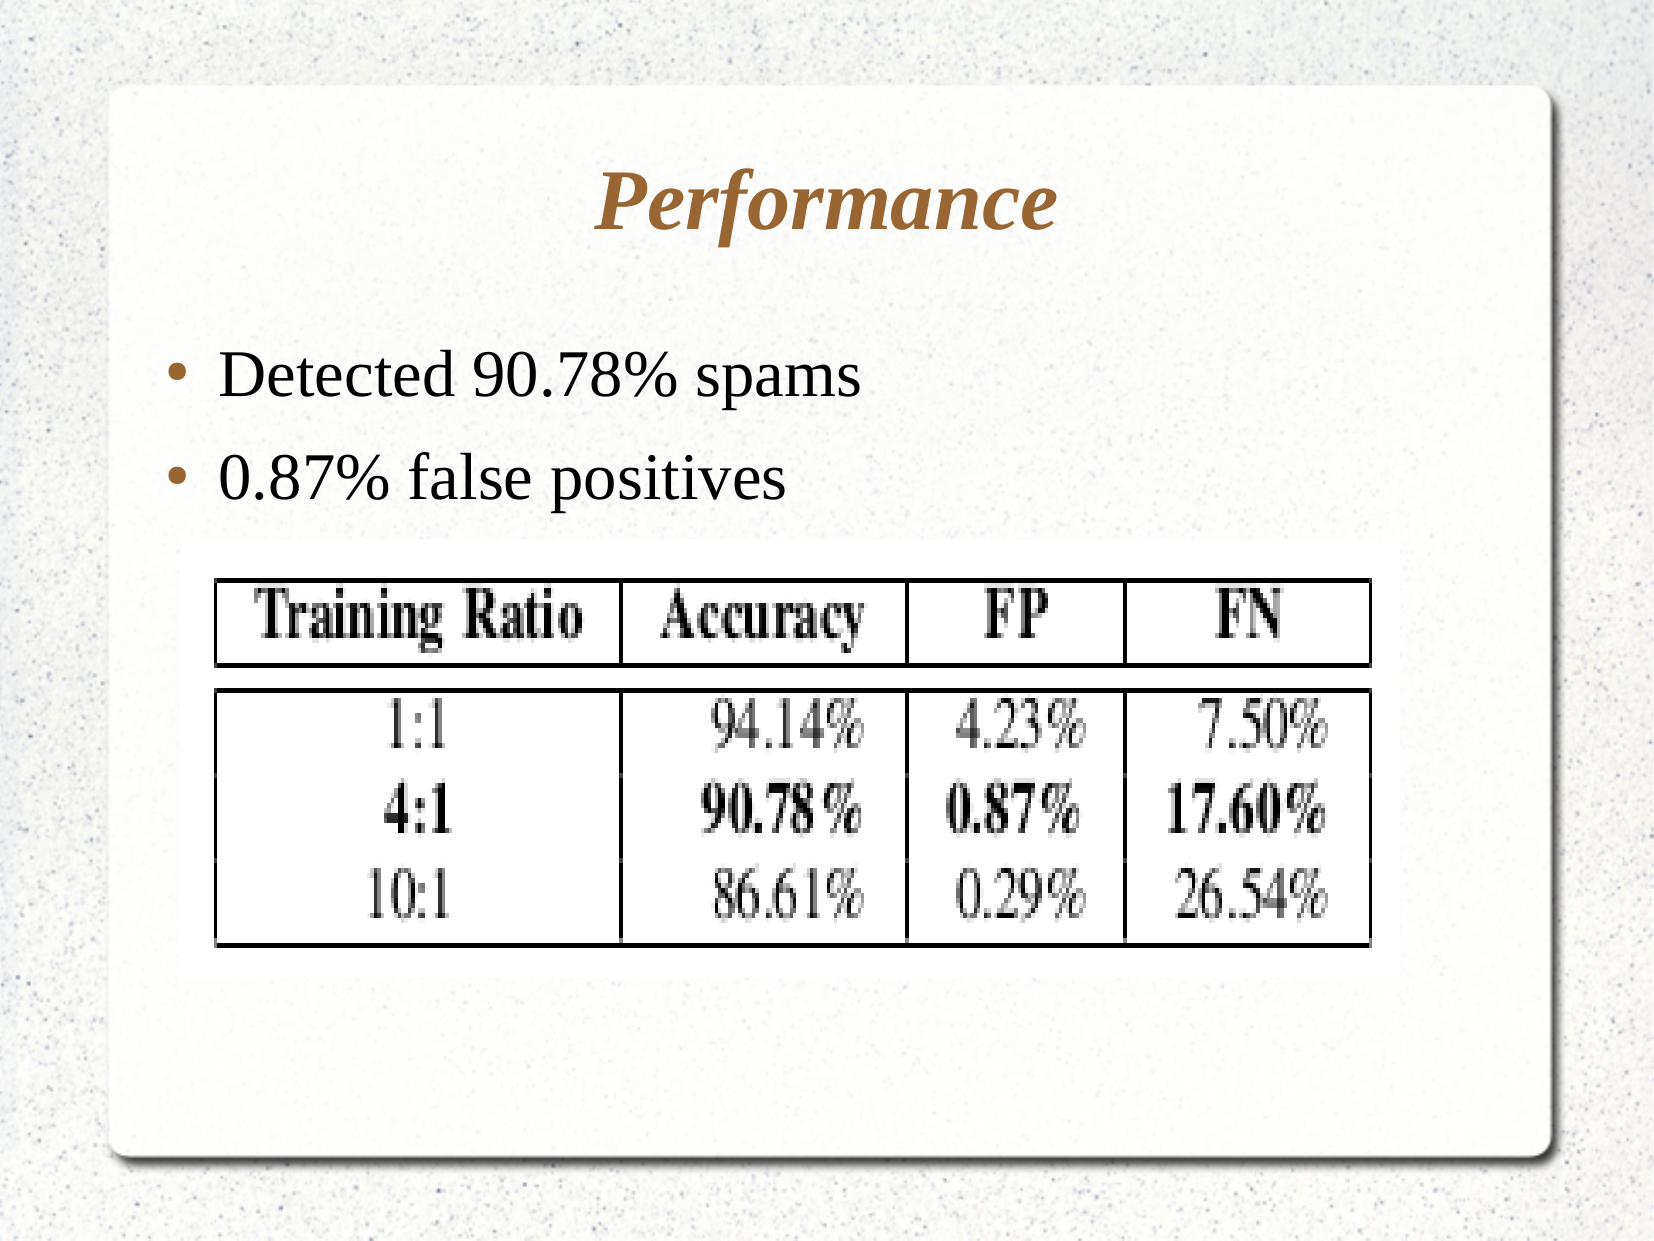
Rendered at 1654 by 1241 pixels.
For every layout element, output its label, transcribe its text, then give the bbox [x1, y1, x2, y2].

title Performance [118, 96, 1536, 304]
list Detected 90.78% spams 0.87% false positives [147, 336, 1506, 1056]
picture [0, 0, 1654, 1241]
